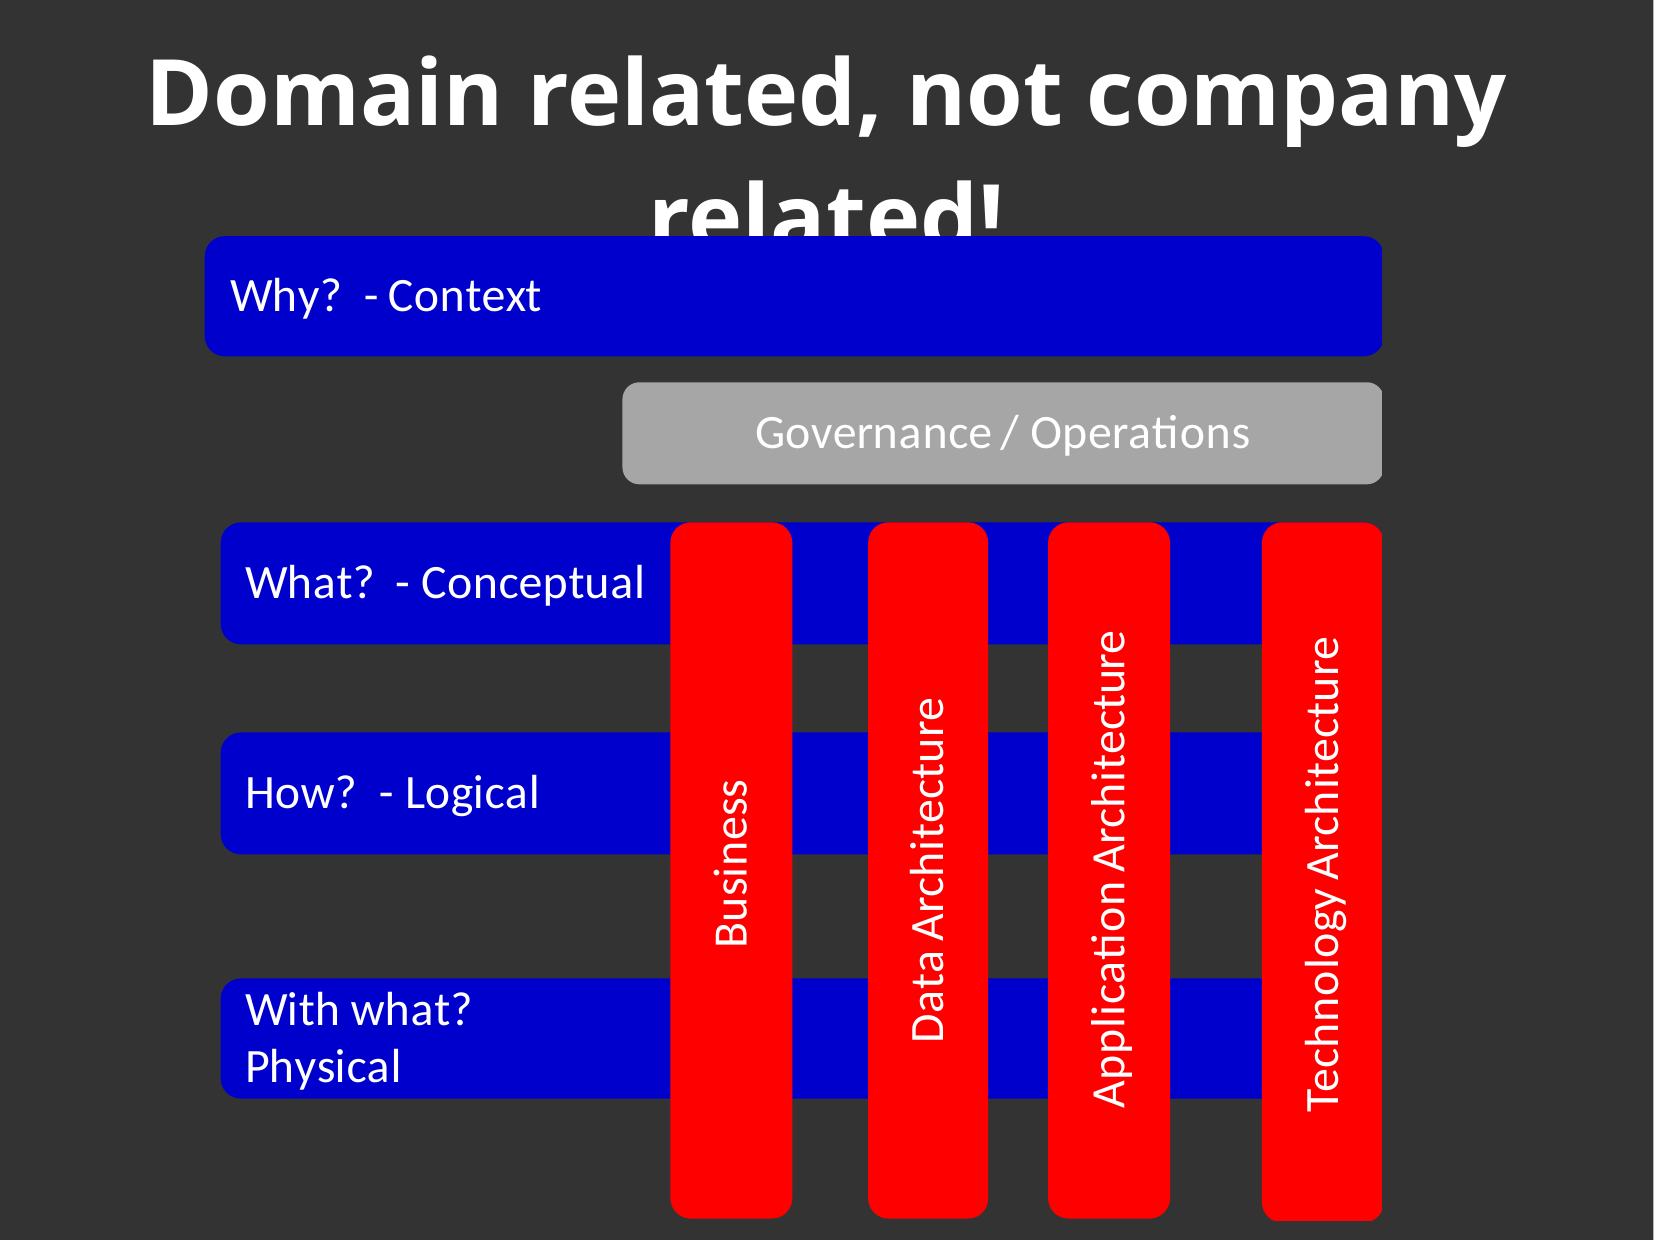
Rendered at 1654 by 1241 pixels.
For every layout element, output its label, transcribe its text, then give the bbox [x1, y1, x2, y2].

title Domain related, not company related! [82, 49, 1571, 257]
picture [47, 236, 1382, 1221]
